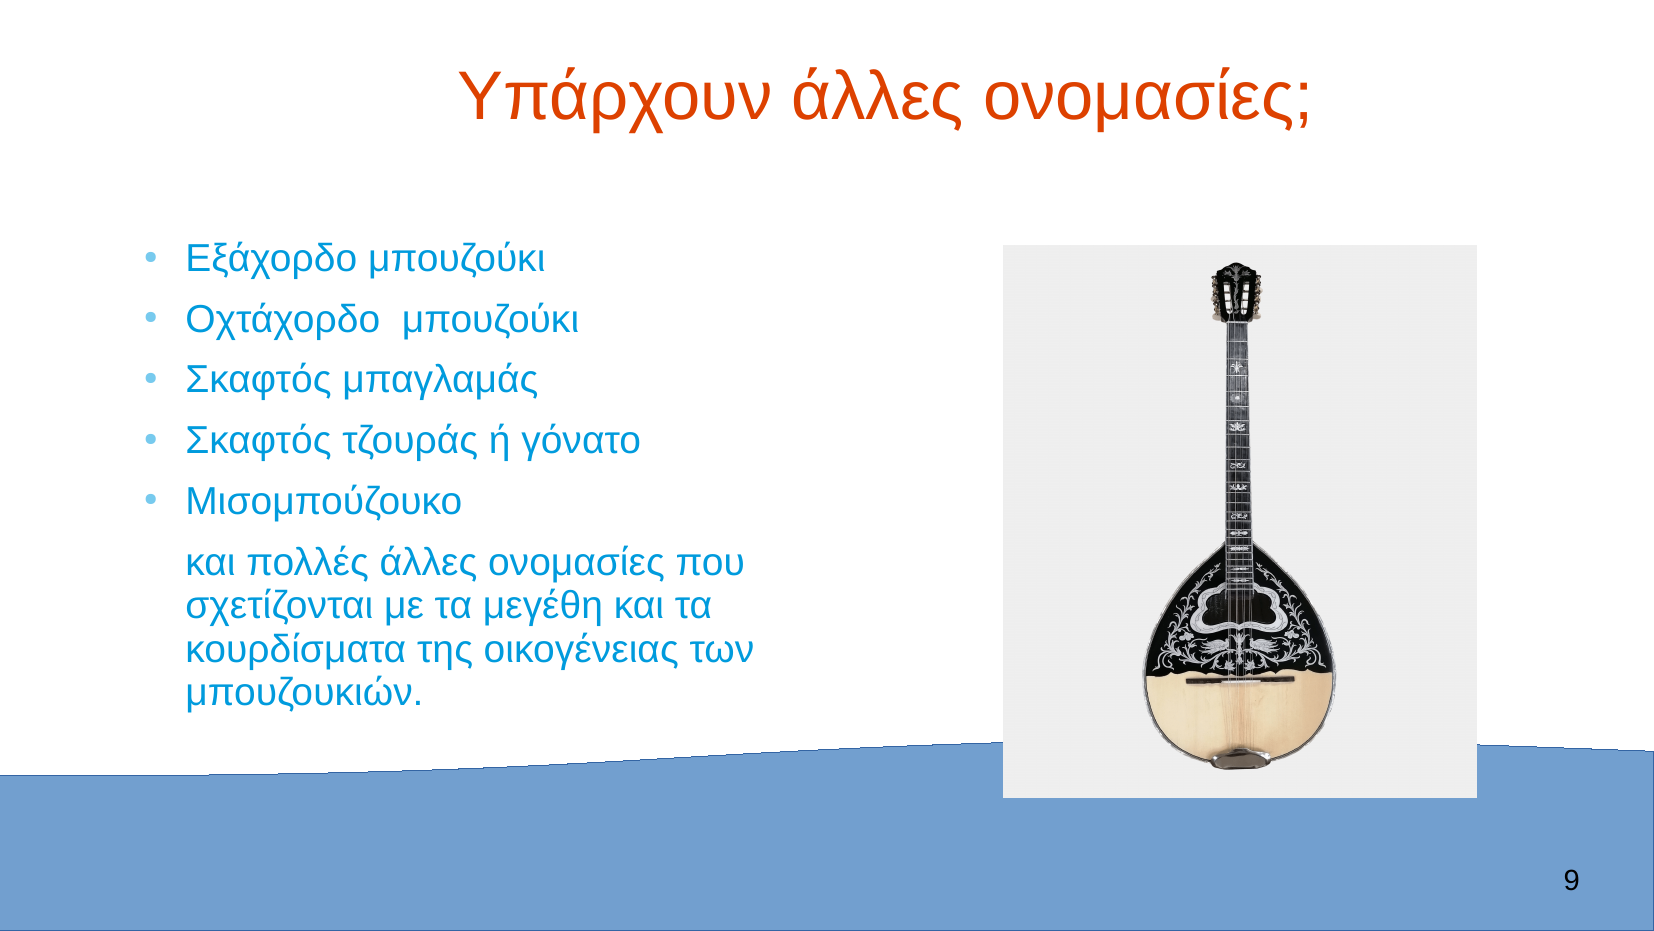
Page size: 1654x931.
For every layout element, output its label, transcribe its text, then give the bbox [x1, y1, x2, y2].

picture [1003, 245, 1477, 798]
title Υπάρχουν άλλες ονομασίες; [147, 14, 1625, 178]
list Εξάχορδο μπουζούκι Οχτάχορδο μπουζούκι Σκαφτός μπαγλαμάς Σκαφτός τζουράς ή γόνατο Μισομπούζουκο και πολλές άλλες ονομασίες που σχετίζονται με τα μεγέθη και τα κουρδίσματα της οικογένειας των μπουζουκιών. [130, 236, 857, 776]
